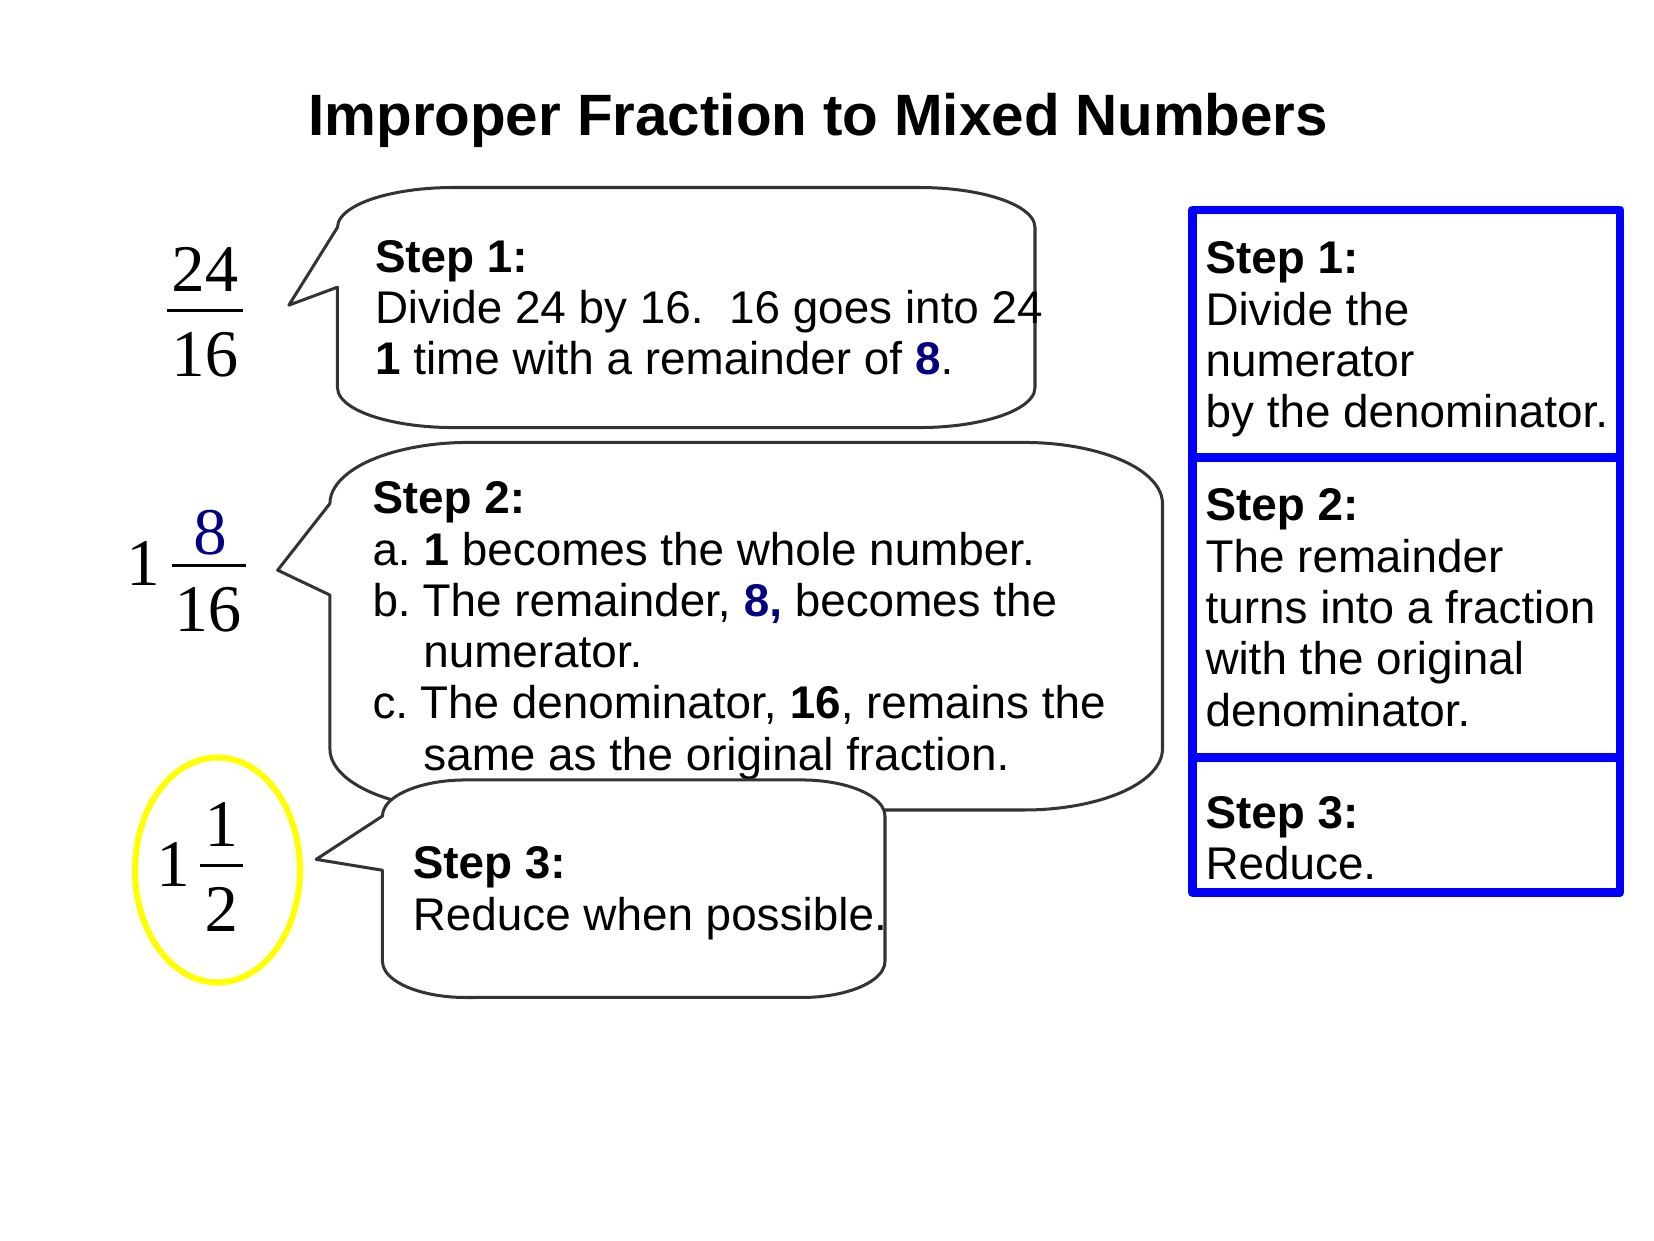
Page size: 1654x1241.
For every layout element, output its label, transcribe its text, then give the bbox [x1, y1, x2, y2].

text_box Step 1: Divide 24 by 16. 16 goes into 24 1 time with a remainder of 8. [288, 187, 1036, 428]
text_box Step 3: Reduce when possible. [316, 779, 886, 998]
text_box Step 2: a. 1 becomes the whole number. b. The remainder, 8, becomes the numerator. c. The denominator, 16, remains the same as the original fraction. [277, 442, 1163, 811]
chart [120, 487, 256, 646]
text_box Improper Fraction to Mixed Numbers [267, 75, 1387, 157]
text_box Step 1: Divide the numerator by the denominator. Step 2: The remainder turns into a fraction with the original denominator. Step 3: Reduce. [1197, 225, 1616, 453]
text_box Step 1: Divide the numerator by the denominator. Step 2: The remainder turns into a fraction with the original denominator. Step 3: Reduce. [1197, 762, 1616, 888]
chart [157, 232, 253, 391]
chart [150, 787, 252, 946]
text_box Step 1: Divide the numerator by the denominator. Step 2: The remainder turns into a fraction with the original denominator. Step 3: Reduce. [1197, 462, 1616, 753]
chart [150, 787, 157, 797]
